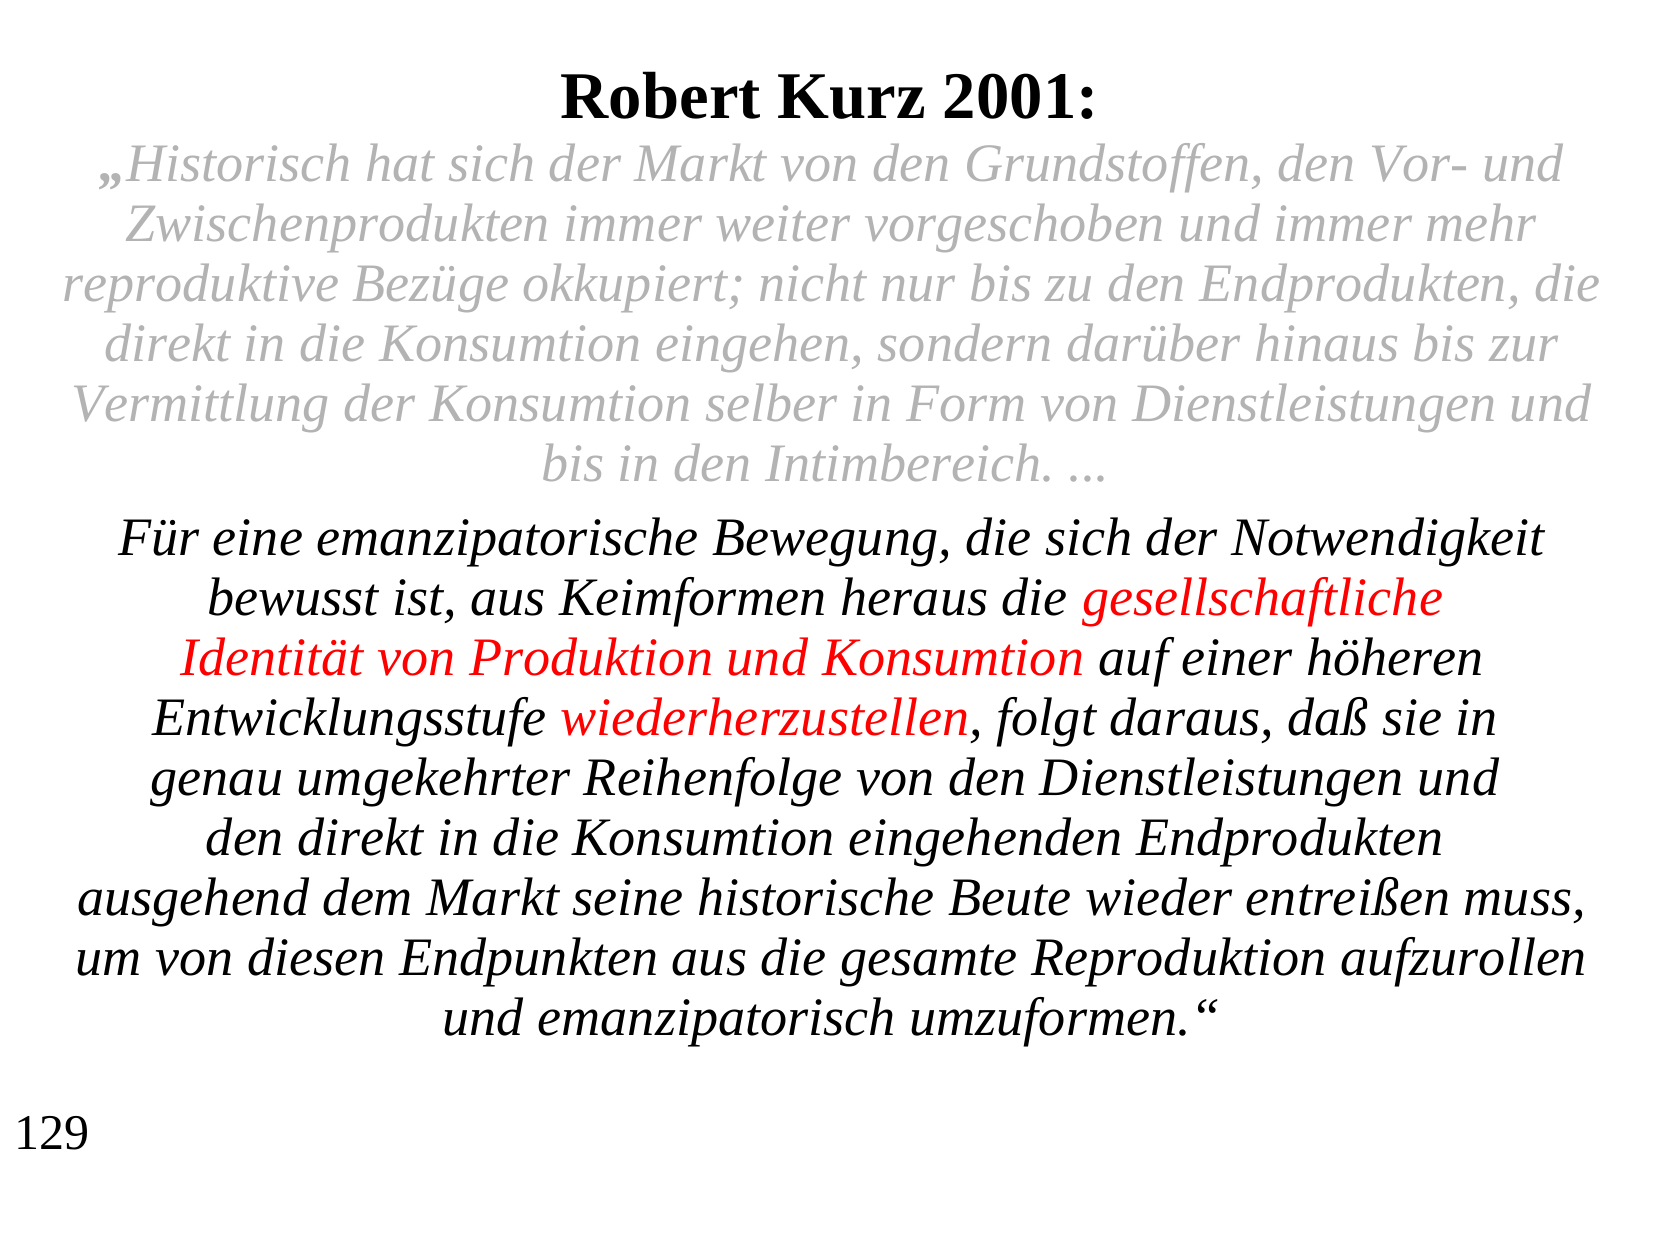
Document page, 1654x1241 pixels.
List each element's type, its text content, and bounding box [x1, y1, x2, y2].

text_box <Nummer> [14, 1105, 250, 1167]
text_box Robert Kurz 2001: „Historisch hat sich der Markt von den Grundstoffen, den Vor- und Zwischenprodukten immer weiter vorgeschoben und immer mehr reproduktive Bezüge okkupiert; nicht nur bis zu den Endprodukten, die direkt in die Konsumtion eingehen, sondern darüber hinaus bis zur Vermittlung der Konsumtion selber in Form von Dienstleistungen und bis in den Intimbereich. ... Für eine emanzipatorische Bewegung, die sich der Notwendigkeit bewusst ist, aus Keimformen heraus die gesellschaftliche Identität von Produktion und Konsumtion auf einer höheren Entwicklungsstufe wiederherzustellen, folgt daraus, daß sie in genau umgekehrter Reihenfolge von den Dienstleistungen und den direkt in die Konsumtion eingehenden Endprodukten ausgehend dem Markt seine historische Beute wieder entreißen muss, um von diesen Endpunkten aus die gesamte Reproduktion aufzurollen und emanzipatorisch umzuformen.“ [59, 59, 1606, 1179]
